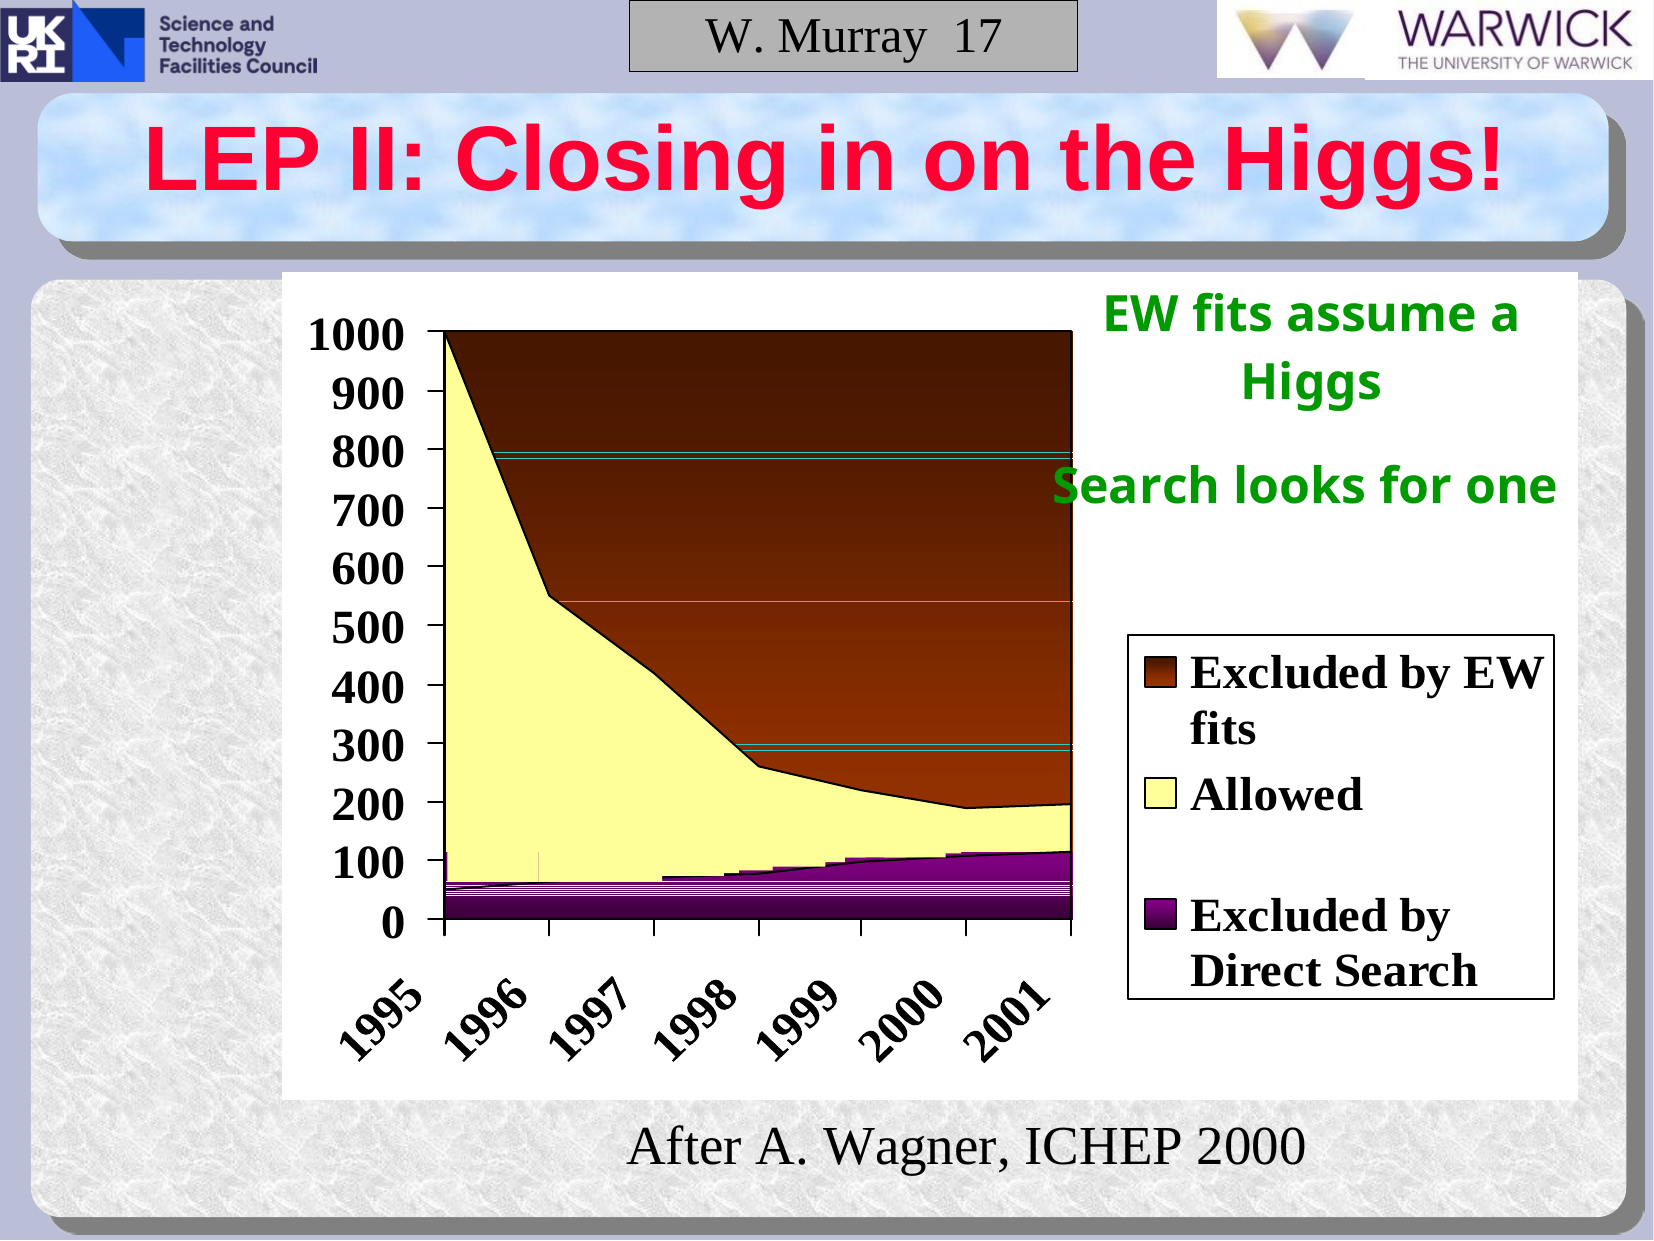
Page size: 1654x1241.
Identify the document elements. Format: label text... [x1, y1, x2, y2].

text_box [447, 818, 962, 882]
title LEP II: Closing in on the Higgs! [124, 55, 1530, 262]
picture [37, 93, 124, 242]
picture [1530, 93, 1609, 242]
chart [271, 261, 1589, 1108]
picture [1336, 279, 1627, 1218]
picture [1217, 0, 1654, 80]
picture [0, 0, 317, 82]
picture [30, 279, 598, 1218]
text_box EW fits assume a Higgs Search looks for one [1034, 270, 1589, 583]
text_box After A. Wagner, ICHEP 2000 [598, 1107, 1336, 1241]
